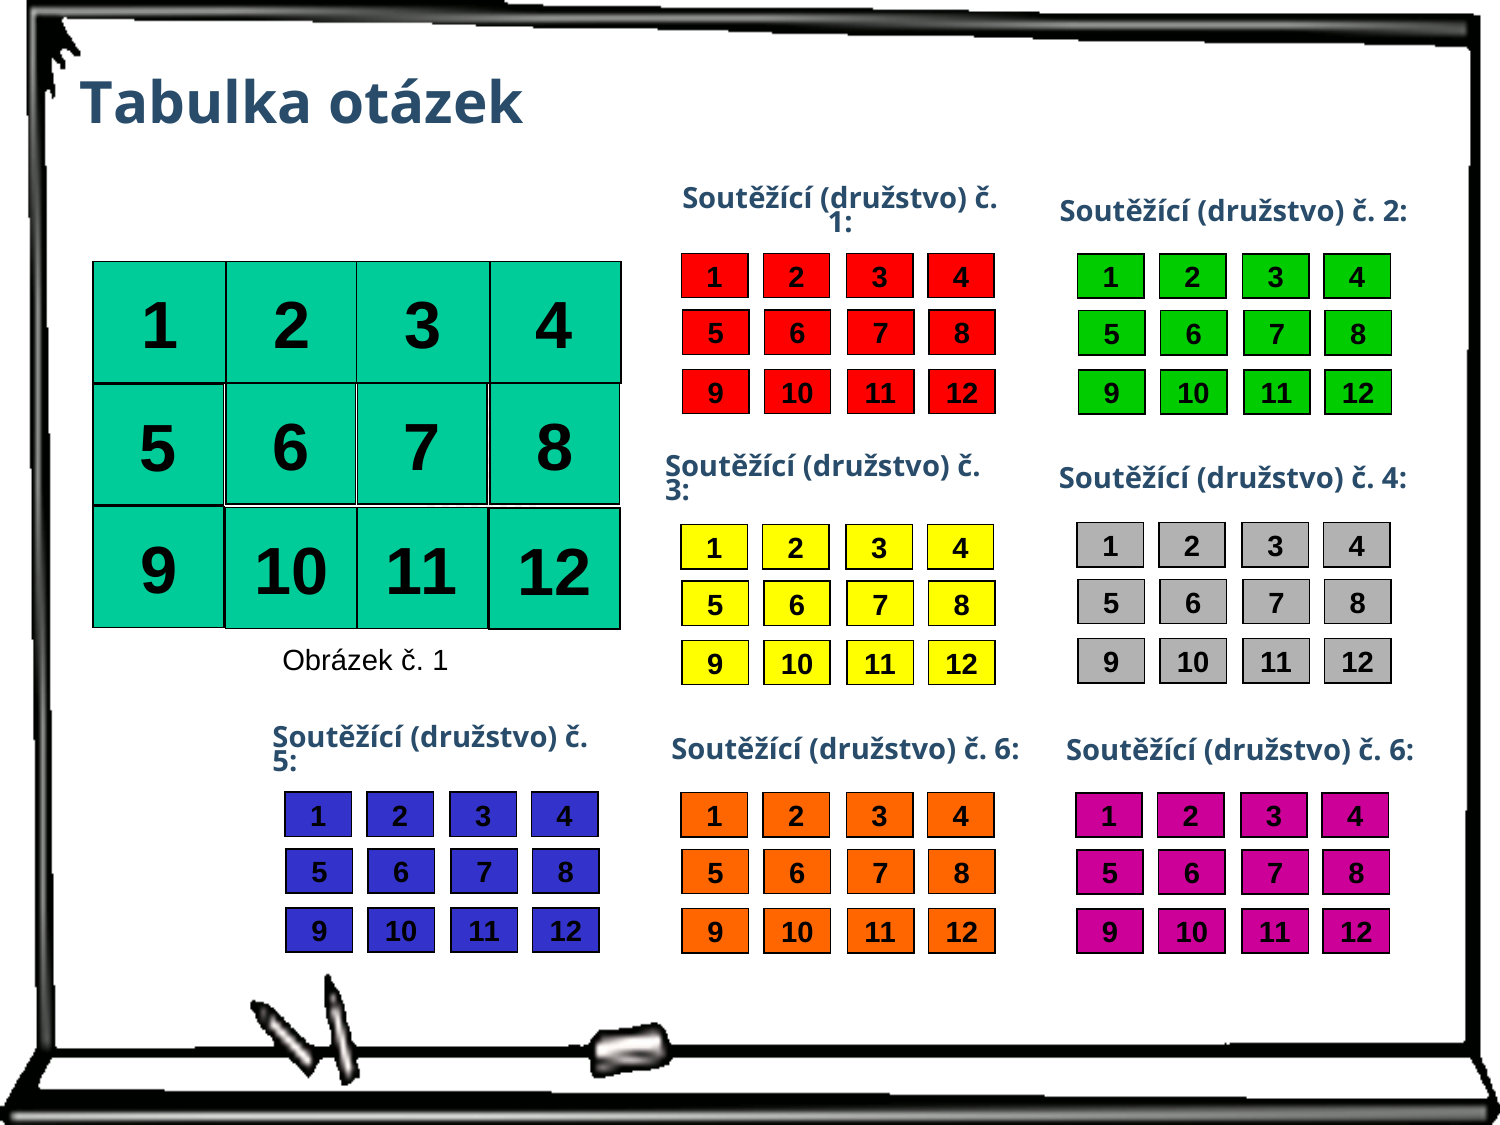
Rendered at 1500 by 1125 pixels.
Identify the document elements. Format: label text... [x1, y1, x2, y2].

text_box 7 [847, 310, 915, 355]
table_cell 7 [838, 575, 921, 634]
table_header 4 [1317, 514, 1399, 573]
text_box 5 [1078, 310, 1146, 355]
text_box 9 [682, 369, 749, 414]
text_box 10 [764, 369, 831, 414]
table_cell 10 [755, 634, 838, 693]
text_box 8 [928, 581, 995, 626]
text_box 7 [357, 382, 488, 504]
table_cell 8 [525, 843, 608, 902]
table_cell 7 [442, 843, 525, 902]
table_cell 10 [360, 902, 442, 961]
table_cell 8 [1316, 844, 1398, 903]
text_box 9 [1078, 369, 1146, 414]
text_box 9 [1078, 638, 1145, 683]
table_header 2 [755, 516, 838, 575]
table_cell 5 [277, 843, 360, 902]
text_box 7 [847, 581, 914, 626]
text_box 4 [927, 792, 994, 837]
table_header 4 [921, 516, 1003, 575]
text_box 1 [1075, 792, 1143, 838]
text_box 4 [1322, 792, 1389, 838]
table_cell 5 [673, 575, 755, 634]
text_box 10 [225, 507, 357, 629]
text_box 5 [286, 848, 353, 894]
text_box Tabulka otázek [65, 62, 1400, 157]
text_box 3 [356, 261, 490, 383]
text_box Soutěžící (družstvo) č. 1: [652, 183, 1029, 243]
table_cell 5 [1068, 844, 1150, 903]
text_box 12 [928, 908, 996, 953]
table_cell 9 [673, 903, 756, 962]
text_box 7 [847, 849, 914, 894]
text_box 12 [488, 507, 621, 630]
table_cell 7 [1234, 573, 1317, 633]
table_cell 11 [1235, 364, 1318, 423]
text_box 1 [1077, 253, 1144, 299]
table_cell 12 [525, 902, 608, 961]
text_box 8 [928, 849, 996, 894]
text_box 10 [1159, 638, 1227, 683]
text_box Soutěžící (družstvo) č. 6: [656, 728, 1048, 777]
text_box 6 [764, 310, 831, 355]
text_box 8 [928, 310, 996, 355]
table_header 1 [1068, 785, 1150, 844]
text_box 2 [1157, 792, 1224, 838]
table_header 1 [673, 784, 756, 843]
table_header 3 [839, 245, 922, 304]
text_box 3 [846, 524, 913, 569]
text_box 5 [682, 849, 749, 894]
table_header 4 [525, 784, 608, 843]
table_cell 6 [360, 843, 442, 902]
text_box 8 [489, 382, 620, 504]
table_header 2 [1152, 246, 1235, 305]
text_box 9 [682, 908, 749, 953]
table_cell 12 [1316, 903, 1398, 962]
text_box 8 [1325, 310, 1392, 355]
table_cell 10 [1150, 903, 1233, 962]
table_cell 8 [921, 843, 1004, 903]
text_box 2 [366, 792, 434, 837]
text_box 1 [681, 792, 748, 837]
text_box 6 [1159, 579, 1227, 624]
table_header 2 [360, 784, 442, 843]
text_box 2 [1159, 253, 1226, 299]
table_cell 5 [673, 843, 756, 903]
text_box 11 [1243, 638, 1310, 683]
table_cell 11 [839, 903, 921, 962]
table_cell 11 [1234, 633, 1317, 692]
text_box 3 [846, 253, 913, 298]
text_box 11 [1243, 369, 1311, 414]
text_box 10 [1160, 369, 1227, 414]
text_box 2 [762, 524, 830, 569]
table_header 2 [756, 245, 839, 304]
text_box 9 [92, 506, 225, 628]
table_cell 8 [1317, 573, 1399, 633]
text_box 6 [763, 849, 831, 894]
text_box 1 [92, 261, 225, 383]
table_header 2 [1150, 785, 1233, 844]
text_box 5 [1076, 849, 1144, 895]
text_box 6 [1160, 310, 1227, 355]
table_cell 5 [1070, 305, 1152, 364]
table_header 1 [673, 516, 755, 575]
table_cell 12 [921, 634, 1003, 693]
text_box 3 [450, 792, 517, 837]
text_box Soutěžící (družstvo) č. 3: [650, 451, 1026, 511]
text_box 9 [681, 640, 749, 685]
table_cell 12 [921, 903, 1004, 962]
text_box 12 [928, 369, 996, 414]
text_box 5 [681, 581, 749, 626]
table_header 3 [1234, 514, 1317, 573]
text_box 11 [847, 369, 915, 414]
table_cell 8 [922, 304, 1004, 363]
table_header 1 [1069, 514, 1152, 573]
text_box 9 [286, 908, 353, 953]
table_header 2 [756, 784, 839, 843]
text_box 3 [846, 792, 913, 837]
table_header 3 [442, 784, 525, 843]
text_box 8 [532, 848, 599, 894]
table_cell 6 [1152, 573, 1234, 633]
text_box 10 [1158, 908, 1225, 954]
table_header 2 [1152, 514, 1234, 573]
table_cell 5 [1069, 573, 1152, 633]
text_box 6 [367, 848, 435, 894]
table_header 4 [921, 784, 1004, 843]
text_box 5 [682, 310, 749, 355]
text_box 10 [763, 908, 831, 953]
text_box 10 [763, 640, 831, 685]
text_box 4 [490, 261, 621, 383]
text_box 8 [1323, 849, 1390, 895]
table_cell 11 [838, 634, 921, 693]
text_box 7 [1241, 849, 1309, 895]
table_header 1 [277, 784, 360, 843]
table_cell 6 [1152, 305, 1235, 364]
table_cell 10 [1152, 633, 1234, 692]
table_header 1 [673, 245, 756, 304]
table_cell 7 [839, 843, 921, 903]
table_header 1 [1070, 246, 1152, 305]
table_header 3 [838, 516, 921, 575]
text_box 4 [531, 792, 598, 837]
text_box 5 [92, 383, 224, 505]
table_header 4 [1318, 246, 1400, 305]
table_cell 10 [756, 903, 839, 962]
text_box Soutěžící (družstvo) č. 4: [1044, 453, 1427, 509]
table_cell 10 [1152, 364, 1235, 423]
text_box 7 [1243, 310, 1311, 355]
text_box 4 [1323, 522, 1390, 567]
table_cell 12 [1318, 364, 1400, 423]
text_box 12 [1323, 908, 1390, 954]
text_box Soutěžící (družstvo) č. 2: [1038, 188, 1430, 241]
text_box 12 [1324, 638, 1391, 683]
text_box 6 [225, 382, 356, 504]
text_box 11 [847, 640, 914, 685]
table_cell 9 [1070, 364, 1152, 423]
table_cell 11 [442, 902, 525, 961]
picture [0, 0, 1500, 1125]
text_box 8 [1324, 579, 1391, 624]
text_box 12 [928, 640, 995, 685]
table_header 3 [1233, 785, 1316, 844]
text_box Soutěžící (družstvo) č. 6: [1051, 729, 1442, 777]
text_box Obrázek č. 1 [267, 633, 470, 685]
text_box 11 [357, 507, 488, 629]
text_box Soutěžící (družstvo) č. 5: [257, 728, 634, 776]
text_box 11 [847, 908, 914, 953]
table_cell 11 [1233, 903, 1316, 962]
text_box 3 [1242, 253, 1310, 299]
table_header 4 [922, 245, 1004, 304]
text_box 11 [1241, 908, 1309, 954]
text_box 3 [1242, 522, 1309, 567]
text_box 1 [681, 253, 748, 298]
table_cell 9 [673, 363, 756, 422]
table_header 3 [1235, 246, 1318, 305]
table_cell 11 [839, 363, 922, 422]
text_box 12 [1325, 369, 1392, 414]
text_box 10 [367, 908, 435, 953]
text_box 1 [680, 524, 748, 569]
text_box 7 [1243, 579, 1310, 624]
text_box 9 [1076, 908, 1144, 954]
table_cell 8 [921, 575, 1003, 634]
table_cell 9 [1068, 903, 1150, 962]
text_box 11 [451, 908, 518, 953]
table_cell 6 [756, 304, 839, 363]
table_cell 7 [839, 304, 922, 363]
text_box 4 [1323, 253, 1391, 299]
table_cell 6 [1150, 844, 1233, 903]
text_box 6 [1158, 849, 1225, 895]
table_cell 6 [756, 843, 839, 903]
text_box 12 [532, 908, 599, 953]
text_box 5 [1078, 579, 1145, 624]
table_cell 7 [1233, 844, 1316, 903]
table_cell 6 [755, 575, 838, 634]
table_cell 12 [1317, 633, 1399, 692]
text_box 2 [763, 253, 830, 298]
table_header 4 [1316, 785, 1398, 844]
table_cell 7 [1235, 305, 1318, 364]
text_box 3 [1240, 792, 1308, 838]
table_cell 9 [673, 634, 755, 693]
table_cell 9 [277, 902, 360, 961]
text_box 1 [1077, 522, 1144, 567]
table_cell 5 [673, 304, 756, 363]
table_cell 10 [756, 363, 839, 422]
table_cell 12 [922, 363, 1004, 422]
text_box 4 [927, 524, 994, 569]
text_box 6 [763, 581, 831, 626]
text_box 2 [225, 261, 356, 382]
text_box 4 [927, 253, 995, 298]
table_header 3 [839, 784, 921, 843]
text_box 2 [1158, 522, 1226, 567]
table_cell 9 [1069, 633, 1152, 692]
text_box 7 [451, 848, 518, 894]
text_box 1 [285, 792, 352, 837]
text_box 2 [762, 792, 830, 837]
table_cell 8 [1318, 305, 1400, 364]
